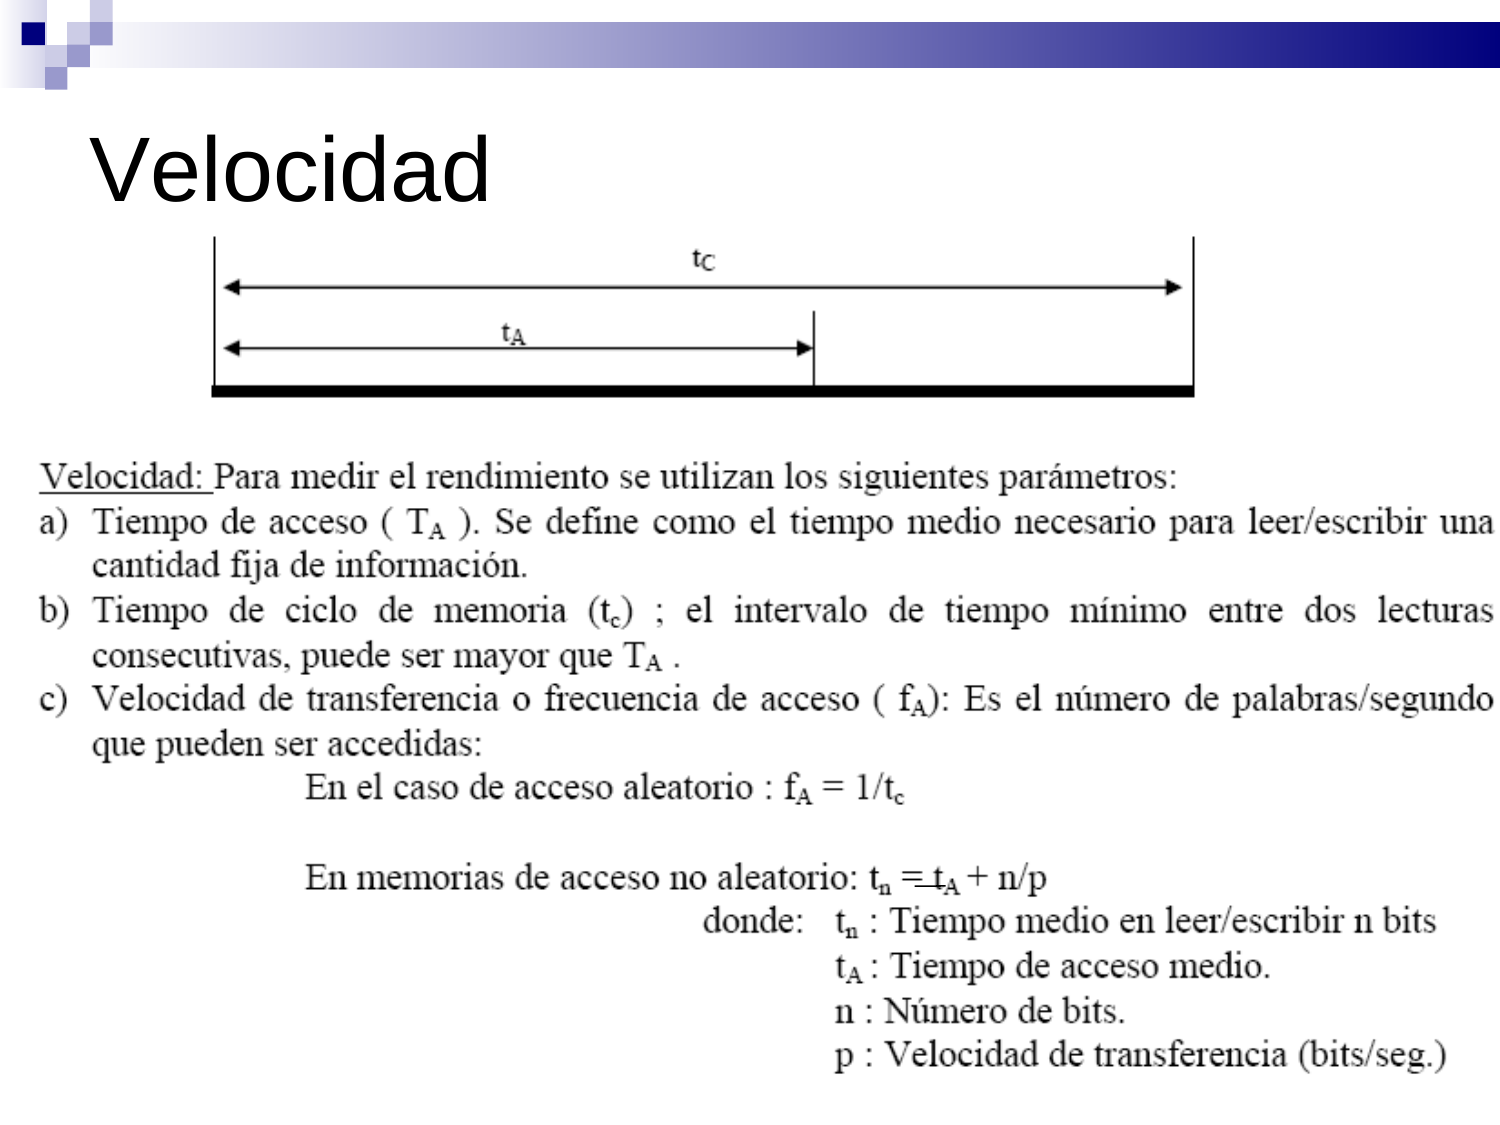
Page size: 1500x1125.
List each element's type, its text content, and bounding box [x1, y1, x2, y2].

picture [206, 256, 1235, 426]
title Velocidad [75, 75, 1426, 256]
picture [5, 442, 1500, 1125]
